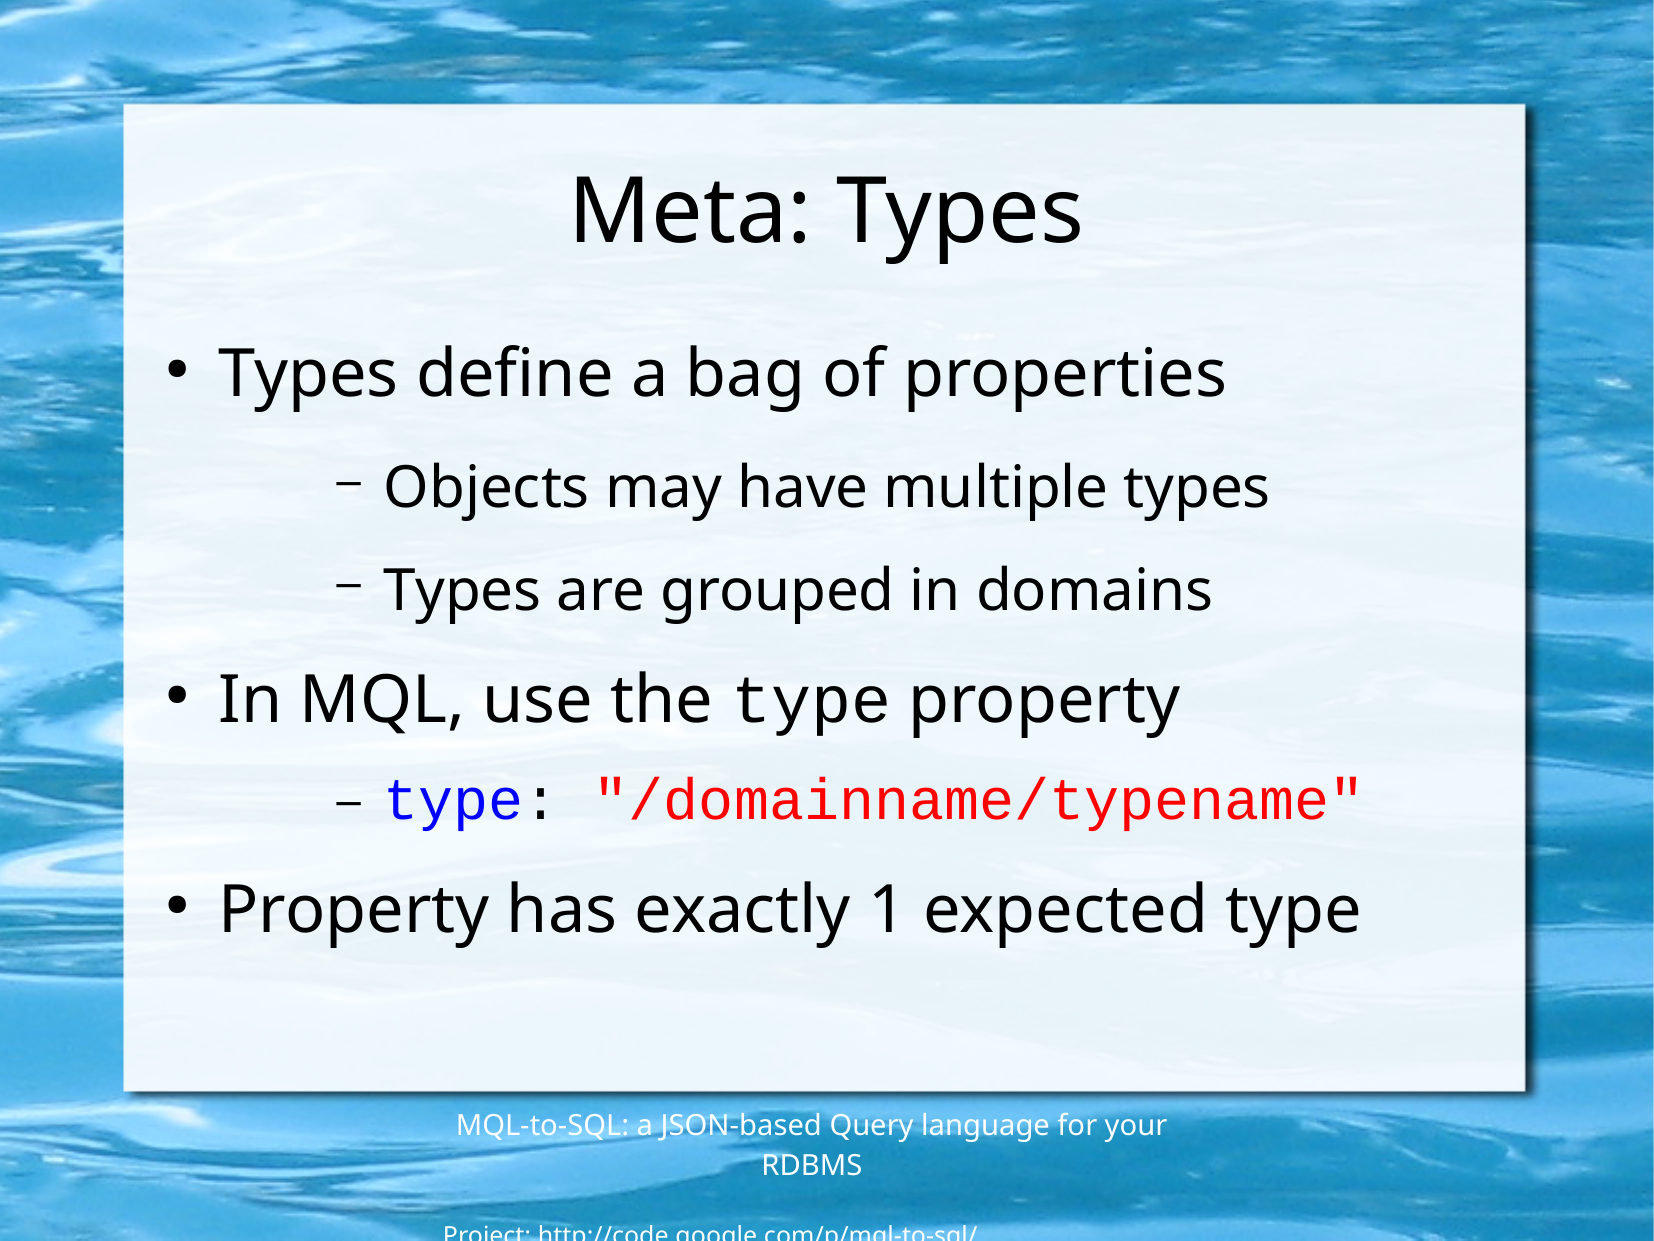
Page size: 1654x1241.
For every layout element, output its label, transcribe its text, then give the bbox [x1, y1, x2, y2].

picture [447, 1228, 454, 1235]
picture [710, 1232, 717, 1241]
picture [725, 1232, 732, 1241]
picture [827, 1232, 835, 1241]
picture [0, 0, 1654, 1241]
picture [876, 1232, 883, 1241]
picture [914, 1232, 921, 1241]
picture [541, 1232, 548, 1241]
picture [679, 1232, 686, 1241]
picture [795, 1232, 802, 1241]
picture [628, 1232, 635, 1241]
picture [471, 1232, 478, 1241]
picture [643, 1232, 650, 1241]
picture [780, 1232, 787, 1241]
picture [852, 1232, 859, 1241]
title Meta: Types [147, 118, 1506, 296]
picture [694, 1232, 701, 1241]
picture [950, 1232, 957, 1241]
picture [861, 1232, 867, 1241]
picture [804, 1232, 810, 1241]
list Types define a bag of properties Objects may have multiple types Types are grouped in domains In MQL, use the type property type: "/domainname/typename" Property has exactly 1 expected type [147, 324, 1506, 1049]
picture [575, 1232, 583, 1241]
